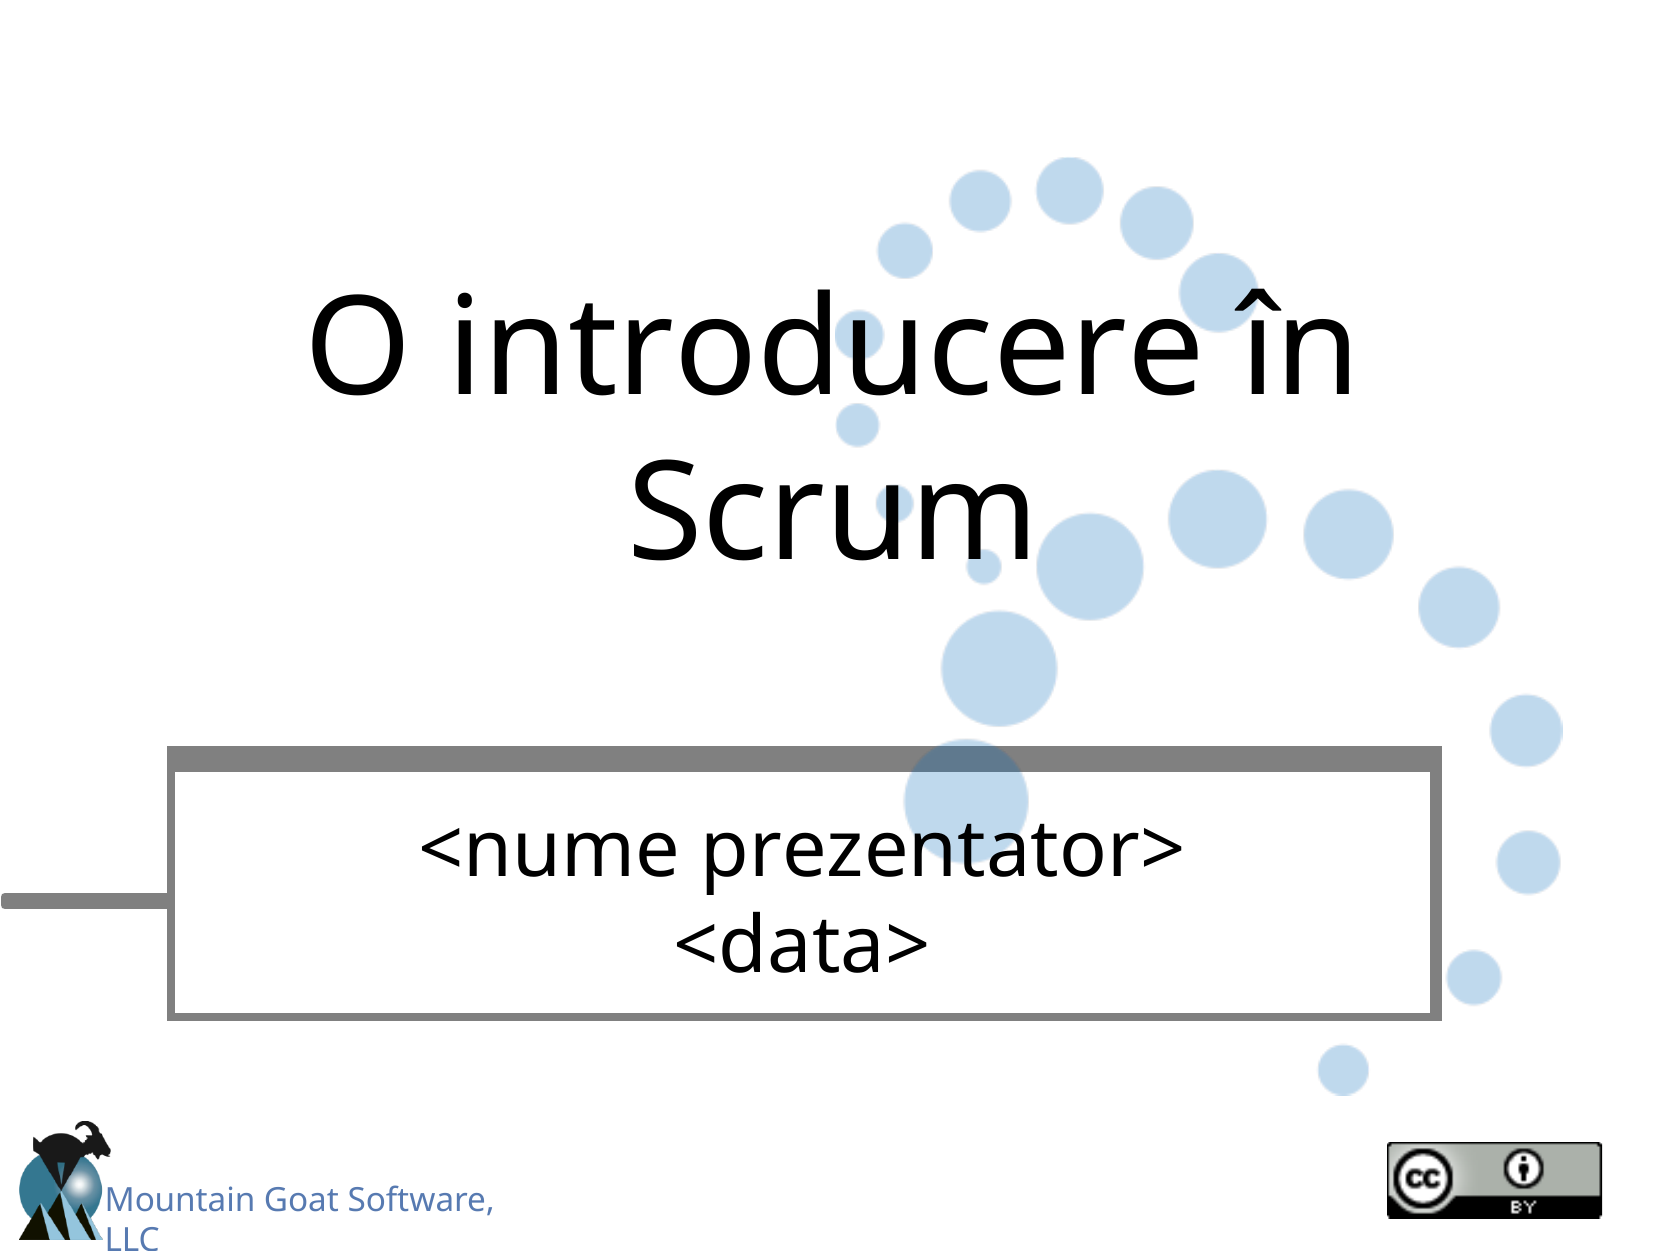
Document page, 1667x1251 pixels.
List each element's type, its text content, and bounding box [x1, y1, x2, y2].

title O introducere în Scrum [162, 210, 1505, 634]
list <nume prezentator> <data> [172, 770, 1432, 1015]
